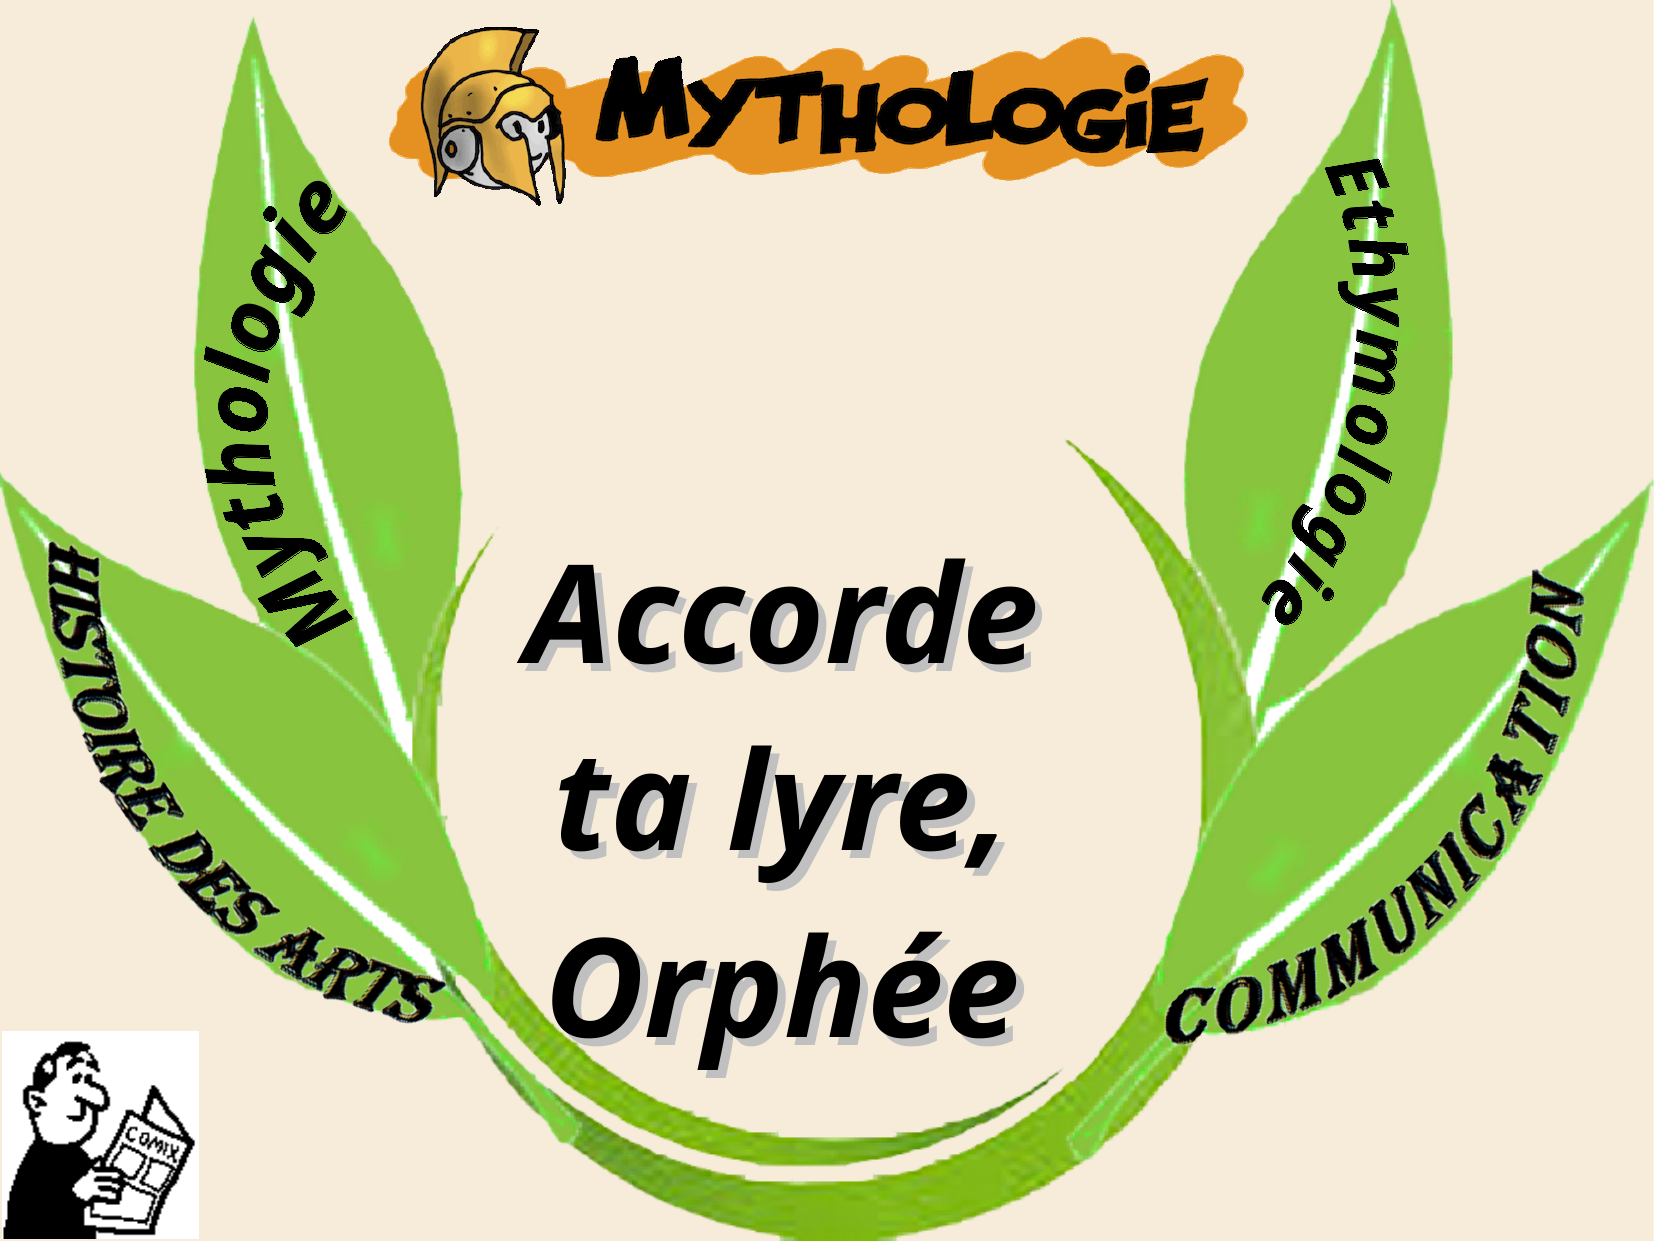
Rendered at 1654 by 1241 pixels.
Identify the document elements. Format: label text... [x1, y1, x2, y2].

picture [0, 0, 1654, 1241]
text_box Accorde ta lyre, Orphée [442, 531, 1123, 1063]
